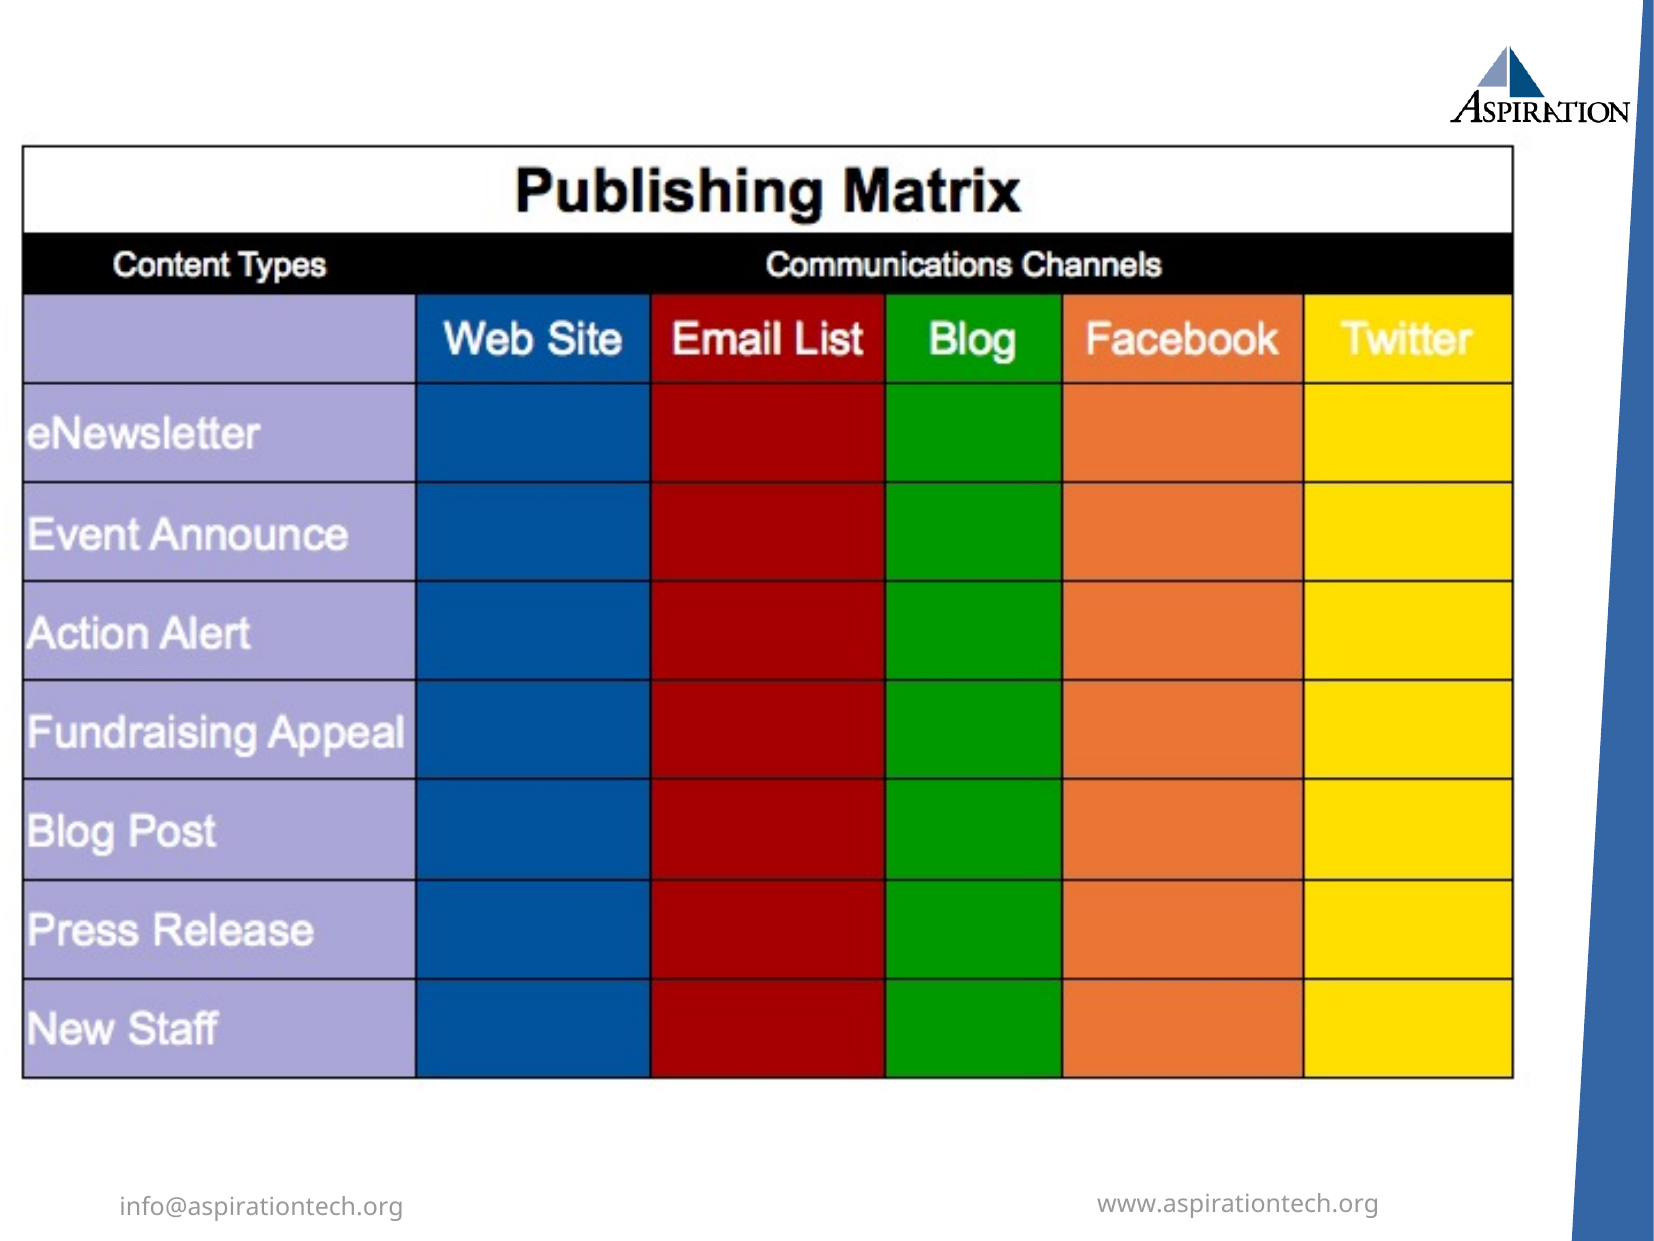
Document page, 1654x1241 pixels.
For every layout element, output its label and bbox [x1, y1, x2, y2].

picture [4, 46, 1631, 1098]
